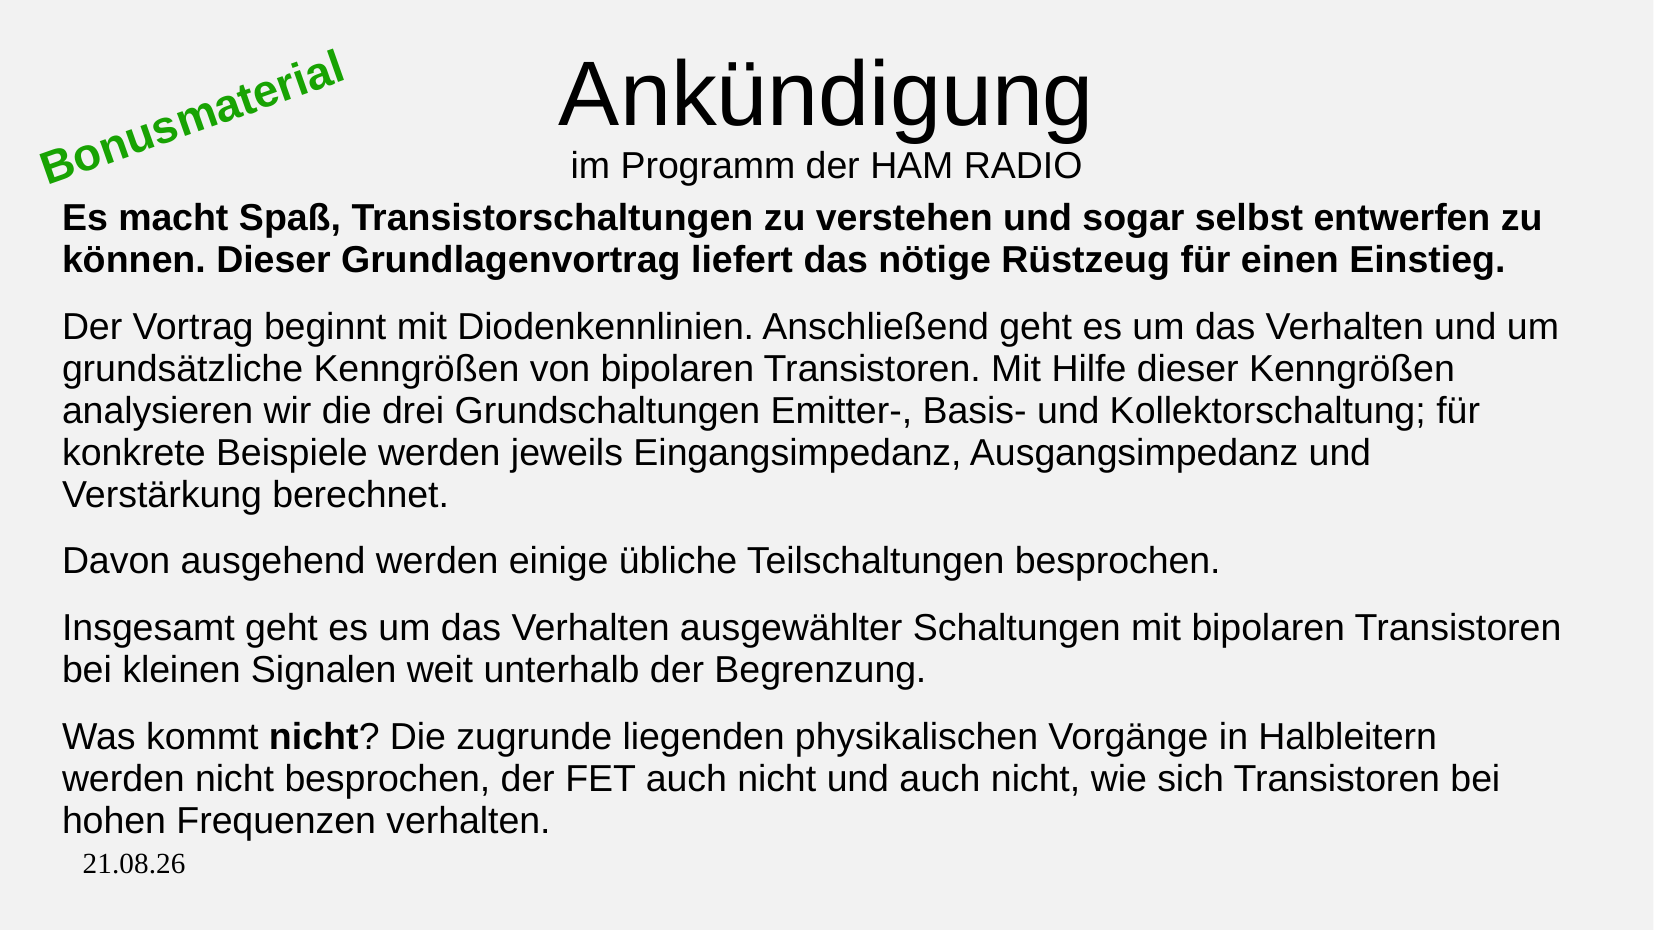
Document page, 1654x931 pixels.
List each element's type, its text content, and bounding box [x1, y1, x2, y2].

text_box Es macht Spaß, Transistorschaltungen zu verstehen und sogar selbst entwerfen zu können. Dieser Grundlagenvortrag liefert das nötige Rüstzeug für einen Einstieg. Der Vortrag beginnt mit Diodenkennlinien. Anschließend geht es um das Verhalten und um grundsätzliche Kenngrößen von bipolaren Transistoren. Mit Hilfe dieser Kenngrößen analysieren wir die drei Grundschaltungen Emitter-, Basis- und Kollektorschaltung; für konkrete Beispiele werden jeweils Eingangsimpedanz, Ausgangsimpedanz und Verstärkung berechnet. Davon ausgehend werden einige übliche Teilschaltungen besprochen. Insgesamt geht es um das Verhalten ausgewählter Schaltungen mit bipolaren Transistoren bei kleinen Signalen weit unterhalb der Begrenzung. Was kommt nicht? Die zugrunde liegenden physikalischen Vorgänge in Halbleitern werden nicht besprochen, der FET auch nicht und auch nicht, wie sich Transistoren bei hohen Frequenzen verhalten. [47, 188, 1583, 912]
title Ankündigung im Programm der HAM RADIO [82, 37, 1571, 188]
